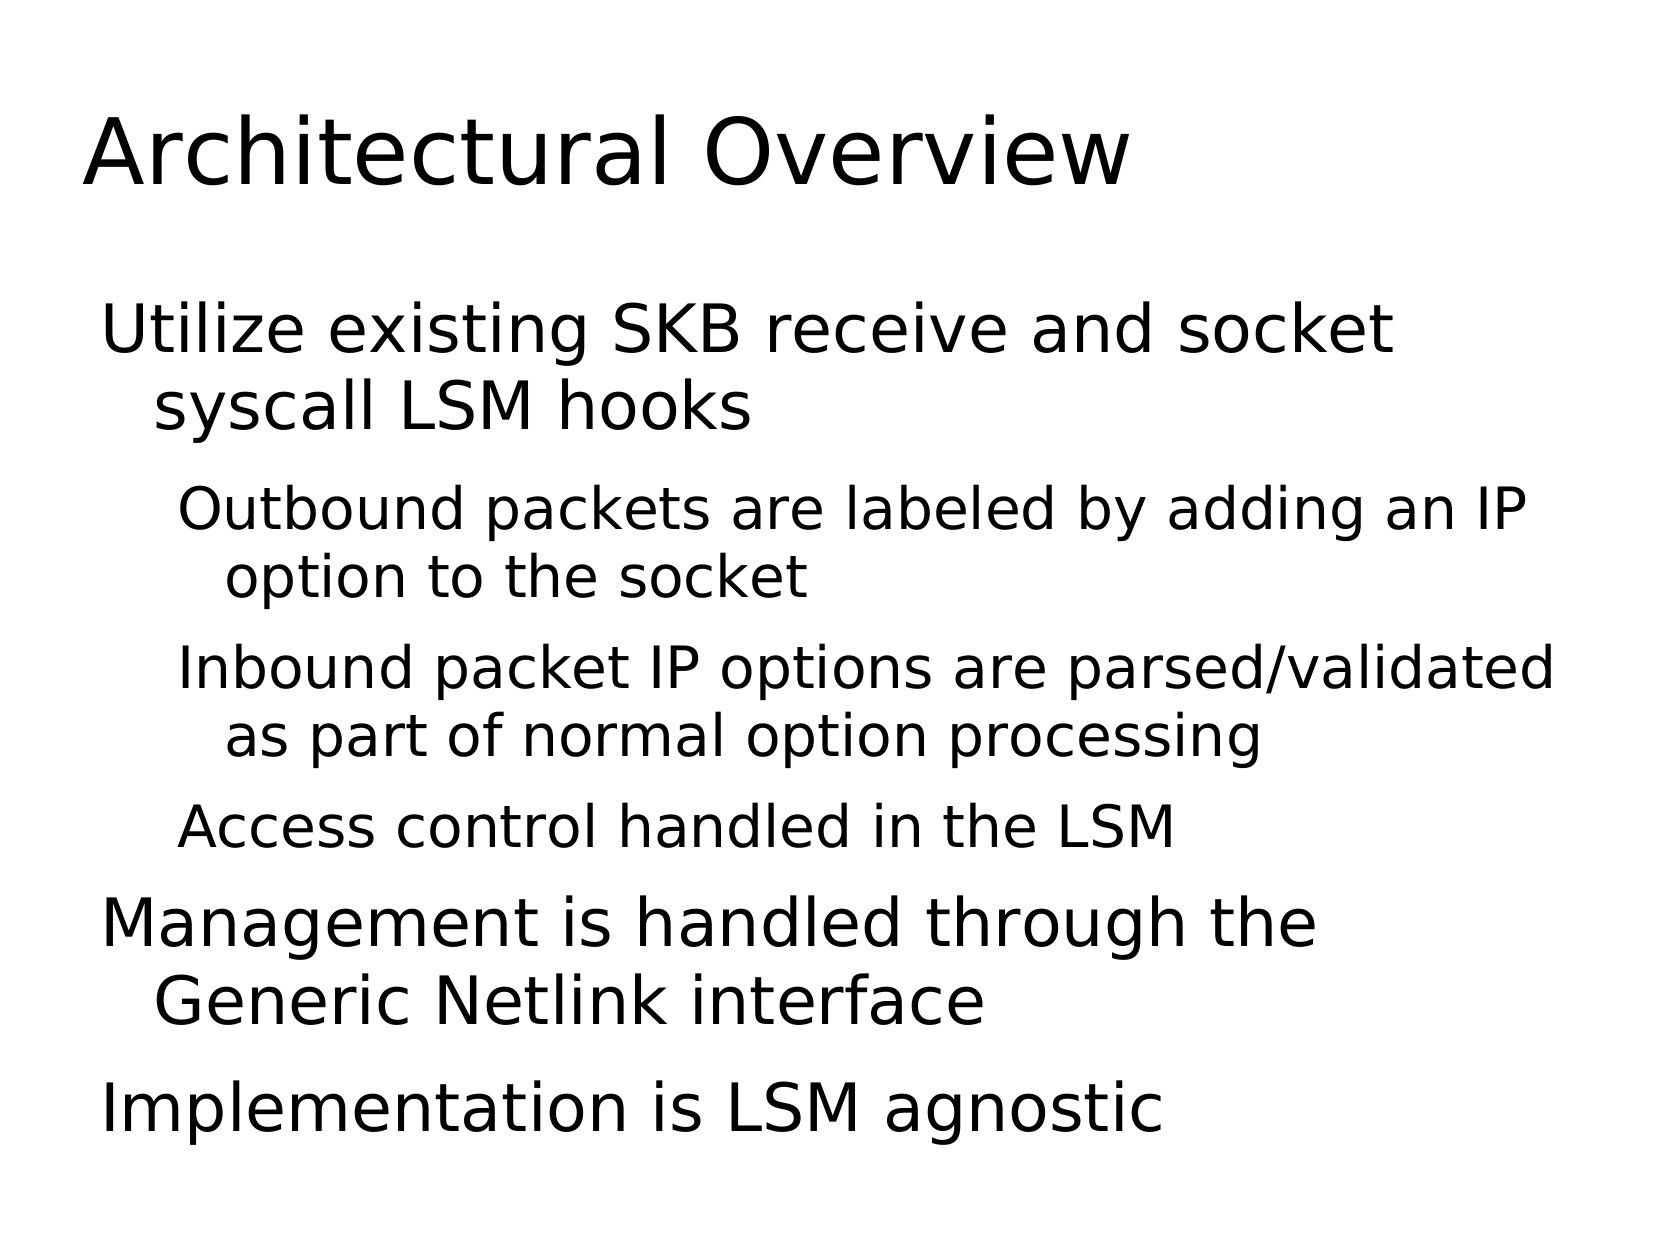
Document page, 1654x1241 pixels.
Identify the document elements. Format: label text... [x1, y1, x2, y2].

list Utilize existing SKB receive and socket syscall LSM hooks Outbound packets are labeled by adding an IP option to the socket Inbound packet IP options are parsed/validated as part of normal option processing Access control handled in the LSM Management is handled through the Generic Netlink interface Implementation is LSM agnostic [82, 290, 1571, 1216]
title Architectural Overview [82, 49, 1571, 257]
